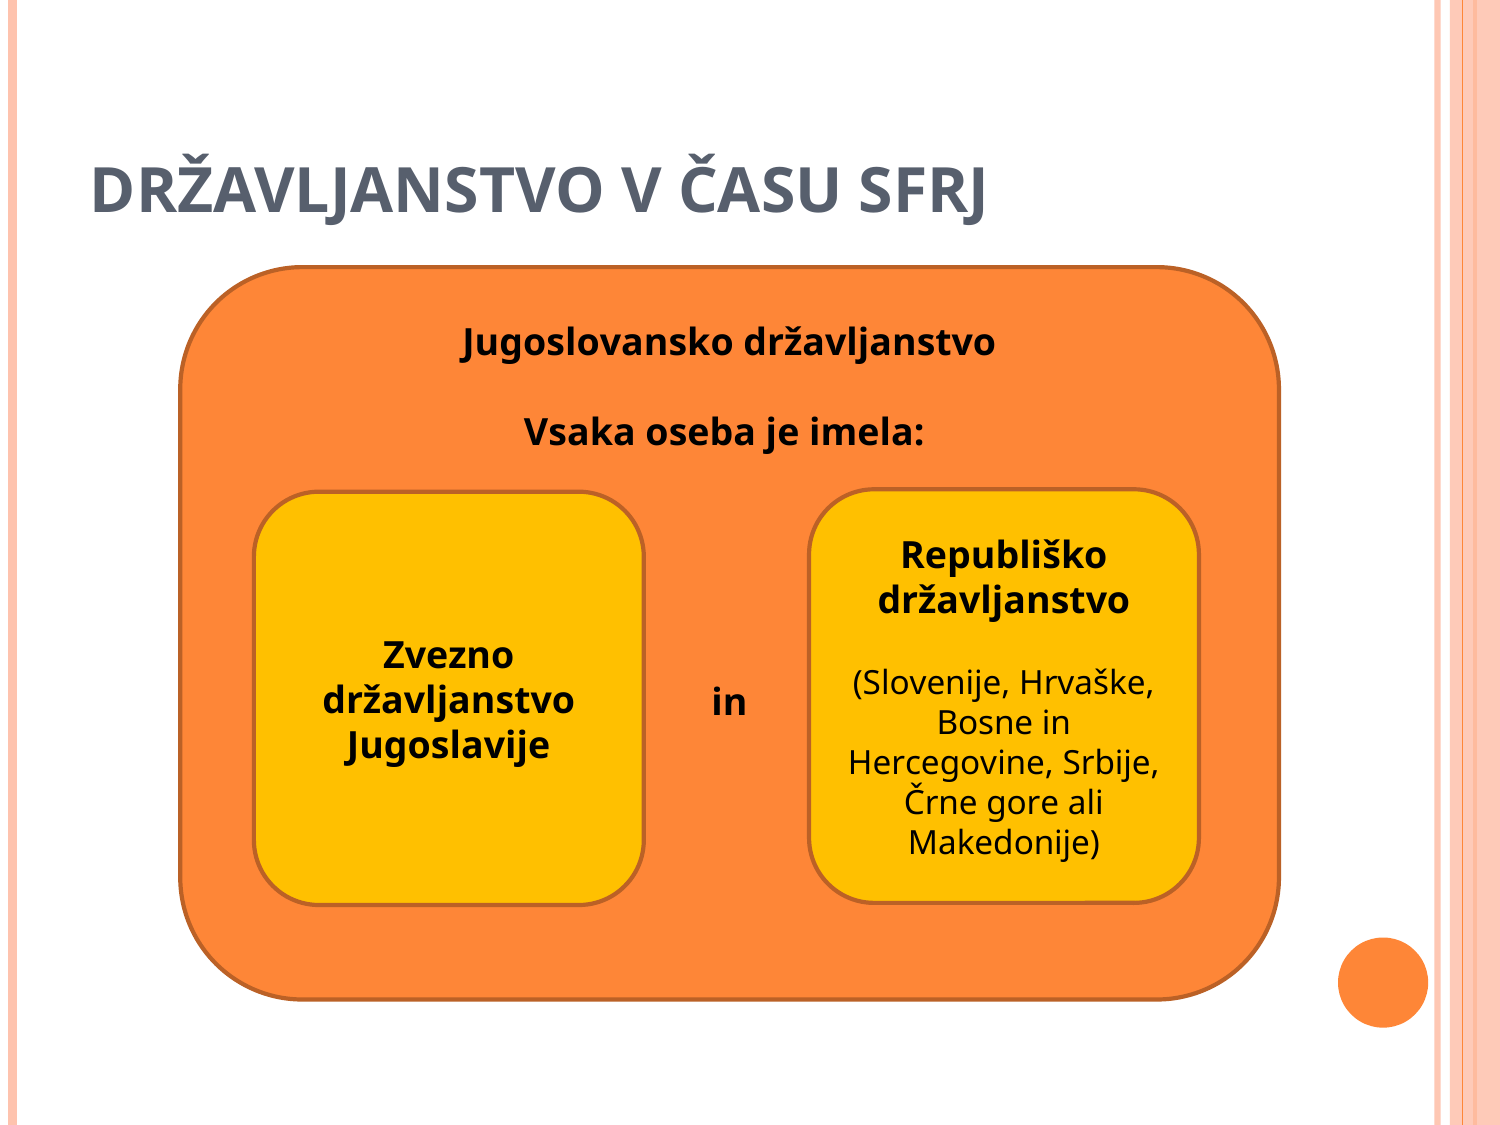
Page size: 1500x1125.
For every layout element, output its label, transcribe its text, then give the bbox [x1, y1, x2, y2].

text_box Republiško državljanstvo (Slovenije, Hrvaške, Bosne in Hercegovine, Srbije, Črne gore ali Makedonije) [809, 489, 1199, 903]
title DRŽAVLJANSTVO V ČASU SFRJ [74, 44, 1300, 233]
text_box Zvezno državljanstvo Jugoslavije [253, 491, 644, 906]
text_box Jugoslovansko državljanstvo Vsaka oseba je imela: in [180, 267, 1279, 1000]
